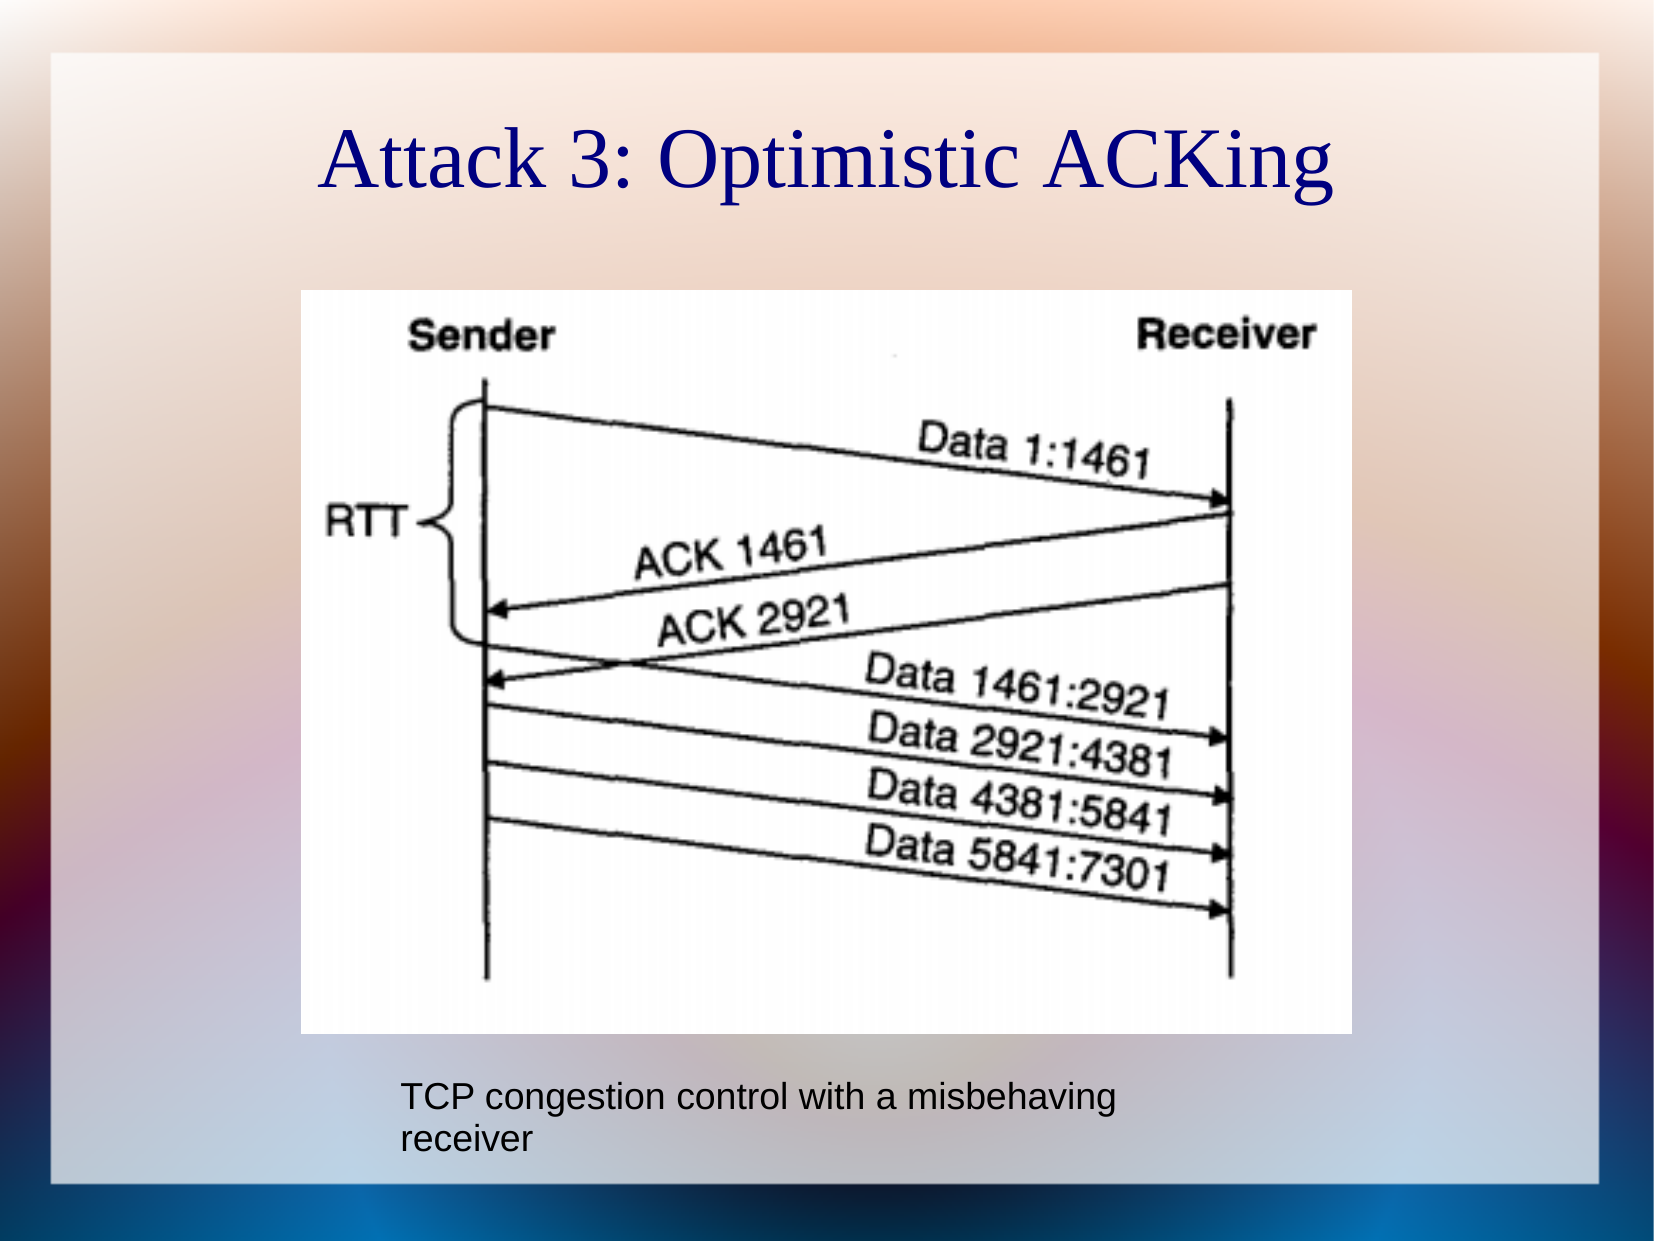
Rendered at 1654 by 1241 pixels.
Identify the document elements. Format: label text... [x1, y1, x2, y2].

text_box TCP congestion control with a misbehaving receiver [385, 1068, 1276, 1126]
title Attack 3: Optimistic ACKing [82, 55, 1571, 263]
picture [0, 0, 1654, 1241]
